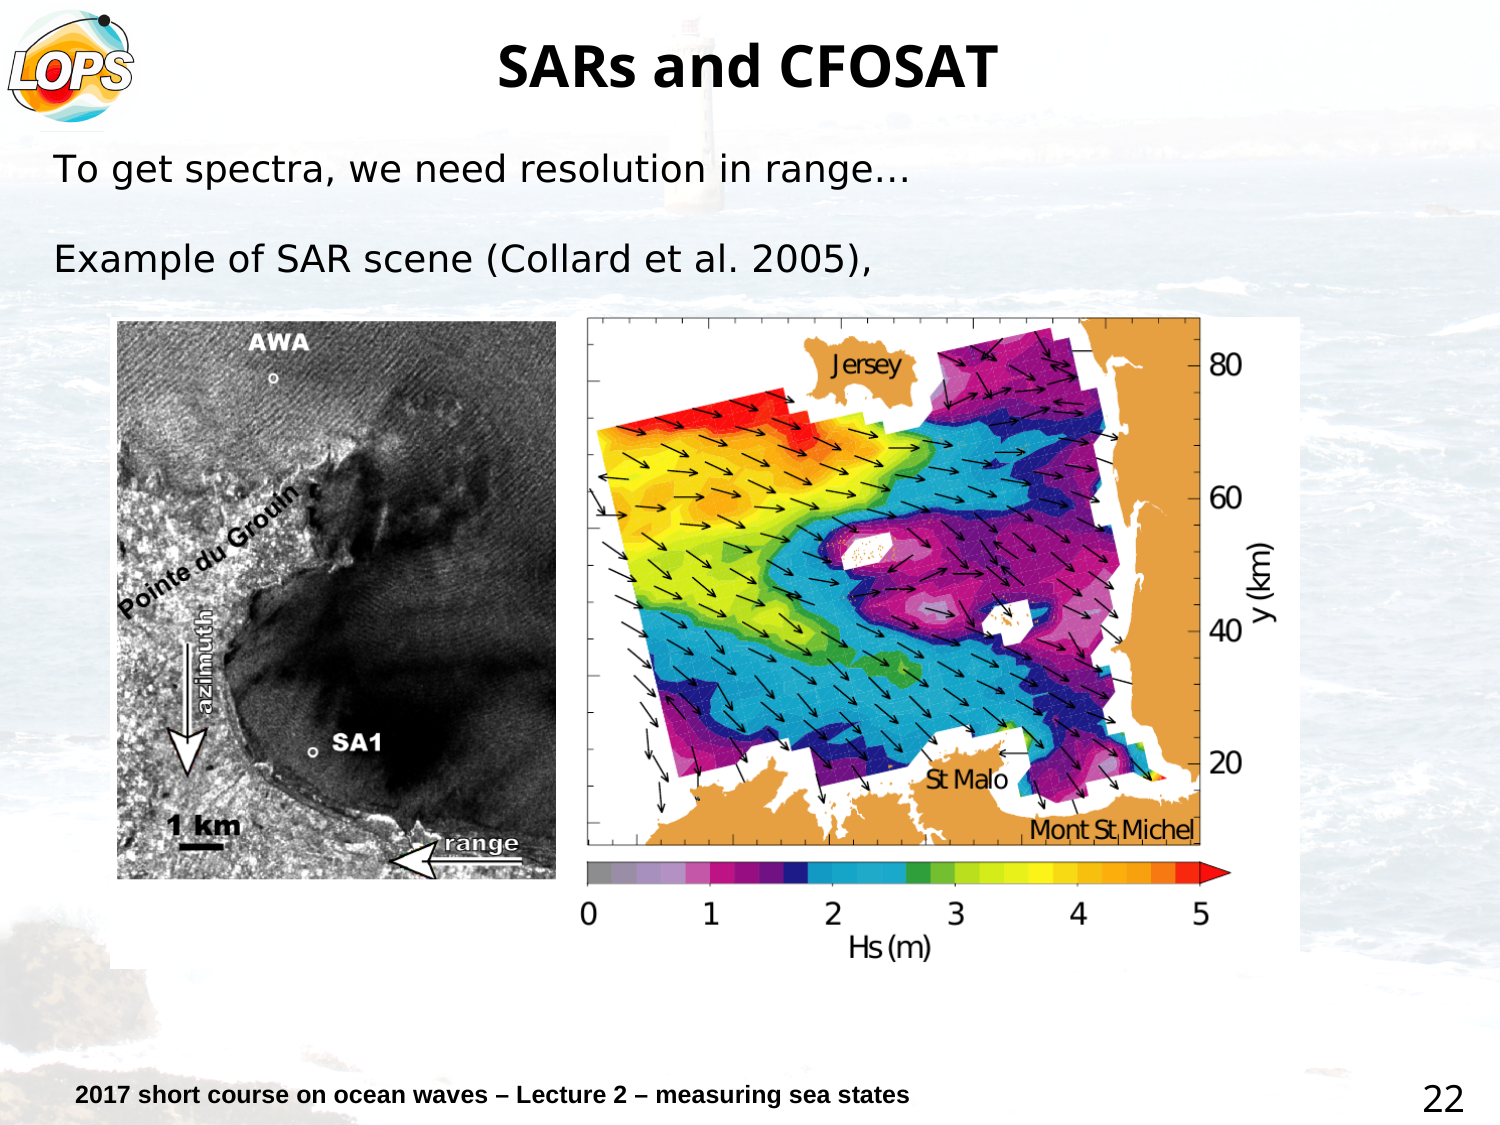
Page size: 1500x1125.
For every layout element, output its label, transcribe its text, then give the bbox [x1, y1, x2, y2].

text_box To get spectra, we need resolution in range… Example of SAR scene (Collard et al. 2005), [38, 136, 1473, 288]
text_box SARs and CFOSAT [37, 22, 1461, 108]
picture [0, 0, 1500, 1125]
